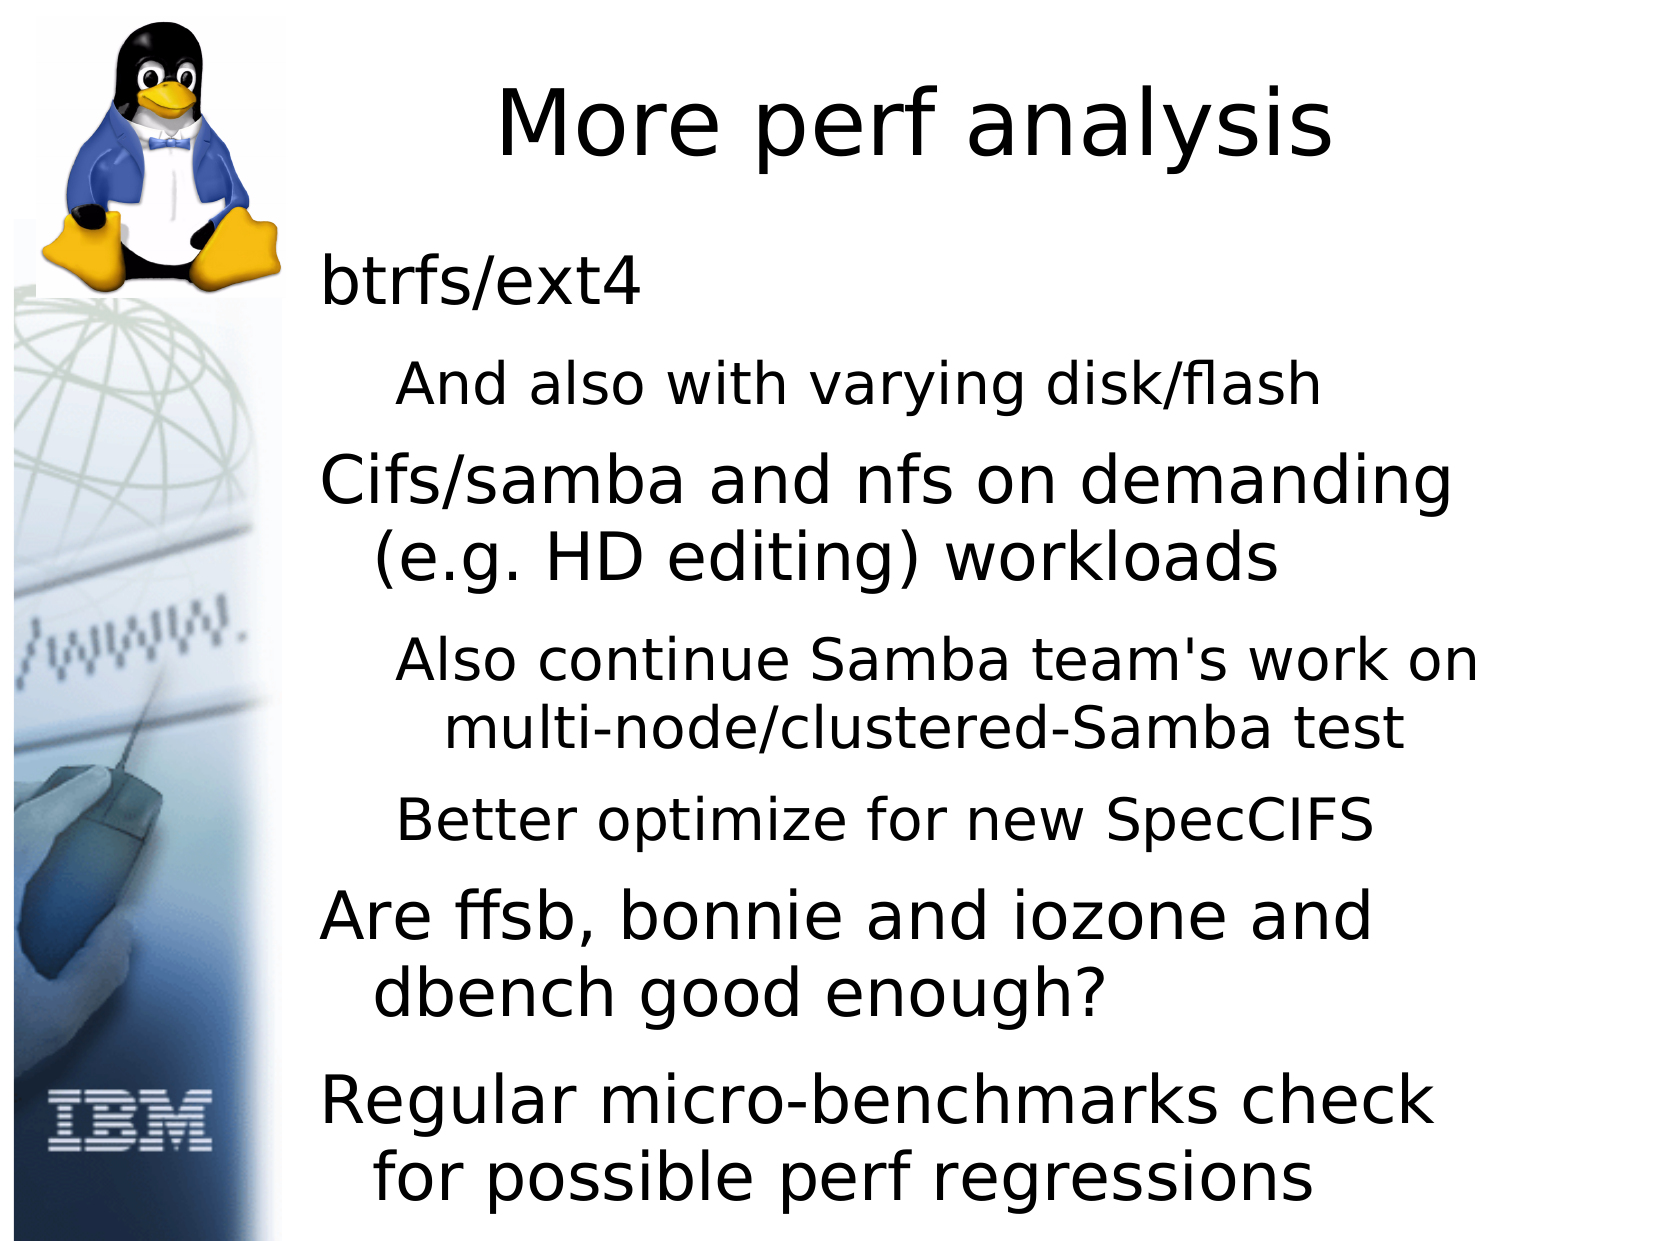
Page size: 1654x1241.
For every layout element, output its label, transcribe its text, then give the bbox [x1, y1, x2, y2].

list btrfs/ext4 And also with varying disk/flash Cifs/samba and nfs on demanding (e.g. HD editing) workloads Also continue Samba team's work on multi-node/clustered-Samba test Better optimize for new SpecCIFS Are ffsb, bonnie and iozone and dbench good enough? Regular micro-benchmarks check for possible perf regressions [301, 243, 1520, 1215]
title More perf analysis [301, 39, 1528, 209]
